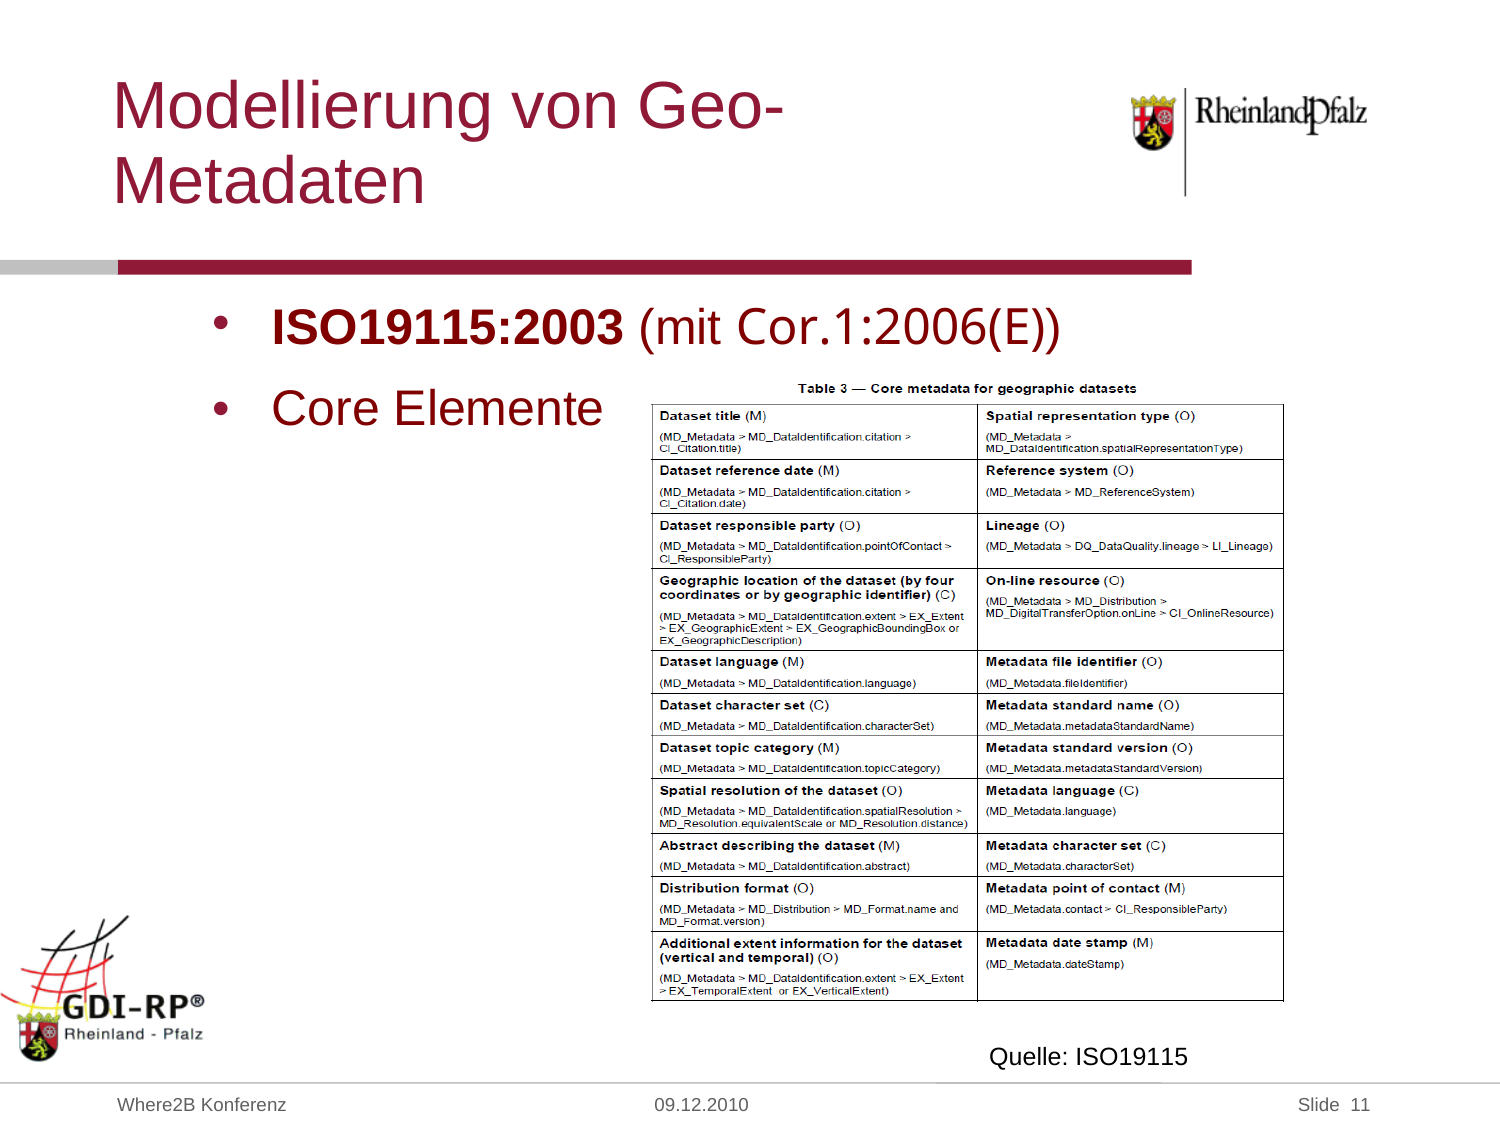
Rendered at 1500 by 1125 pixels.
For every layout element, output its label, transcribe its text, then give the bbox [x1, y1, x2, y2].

picture [1131, 88, 1447, 198]
picture [636, 369, 1296, 1010]
list ISO19115:2003 (mit Cor.1:2006(E)) Core Elemente [212, 295, 1477, 508]
picture [0, 915, 207, 1063]
title Modellierung von Geo-Metadaten [112, 63, 1071, 224]
text_box Quelle: ISO19115 [974, 1033, 1204, 1079]
